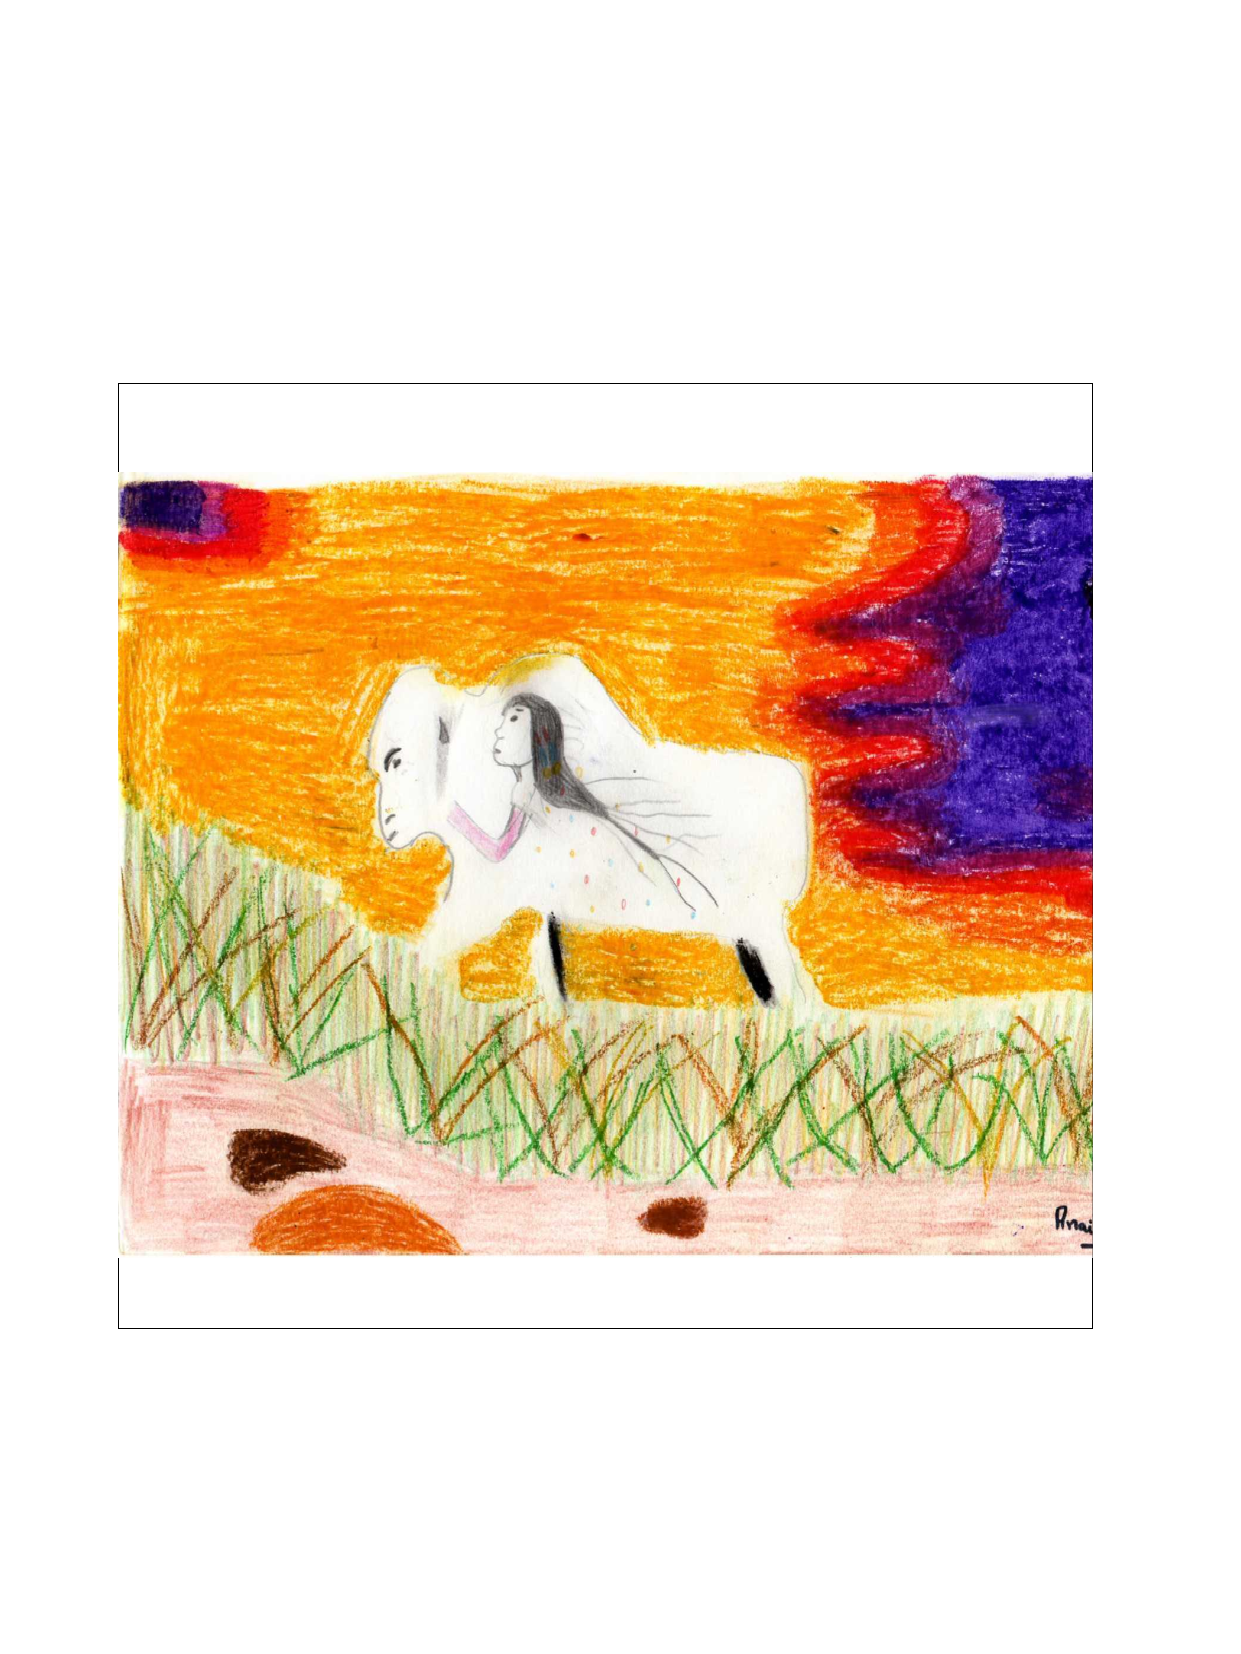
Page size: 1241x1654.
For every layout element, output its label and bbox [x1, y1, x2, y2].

picture [118, 472, 1093, 1258]
